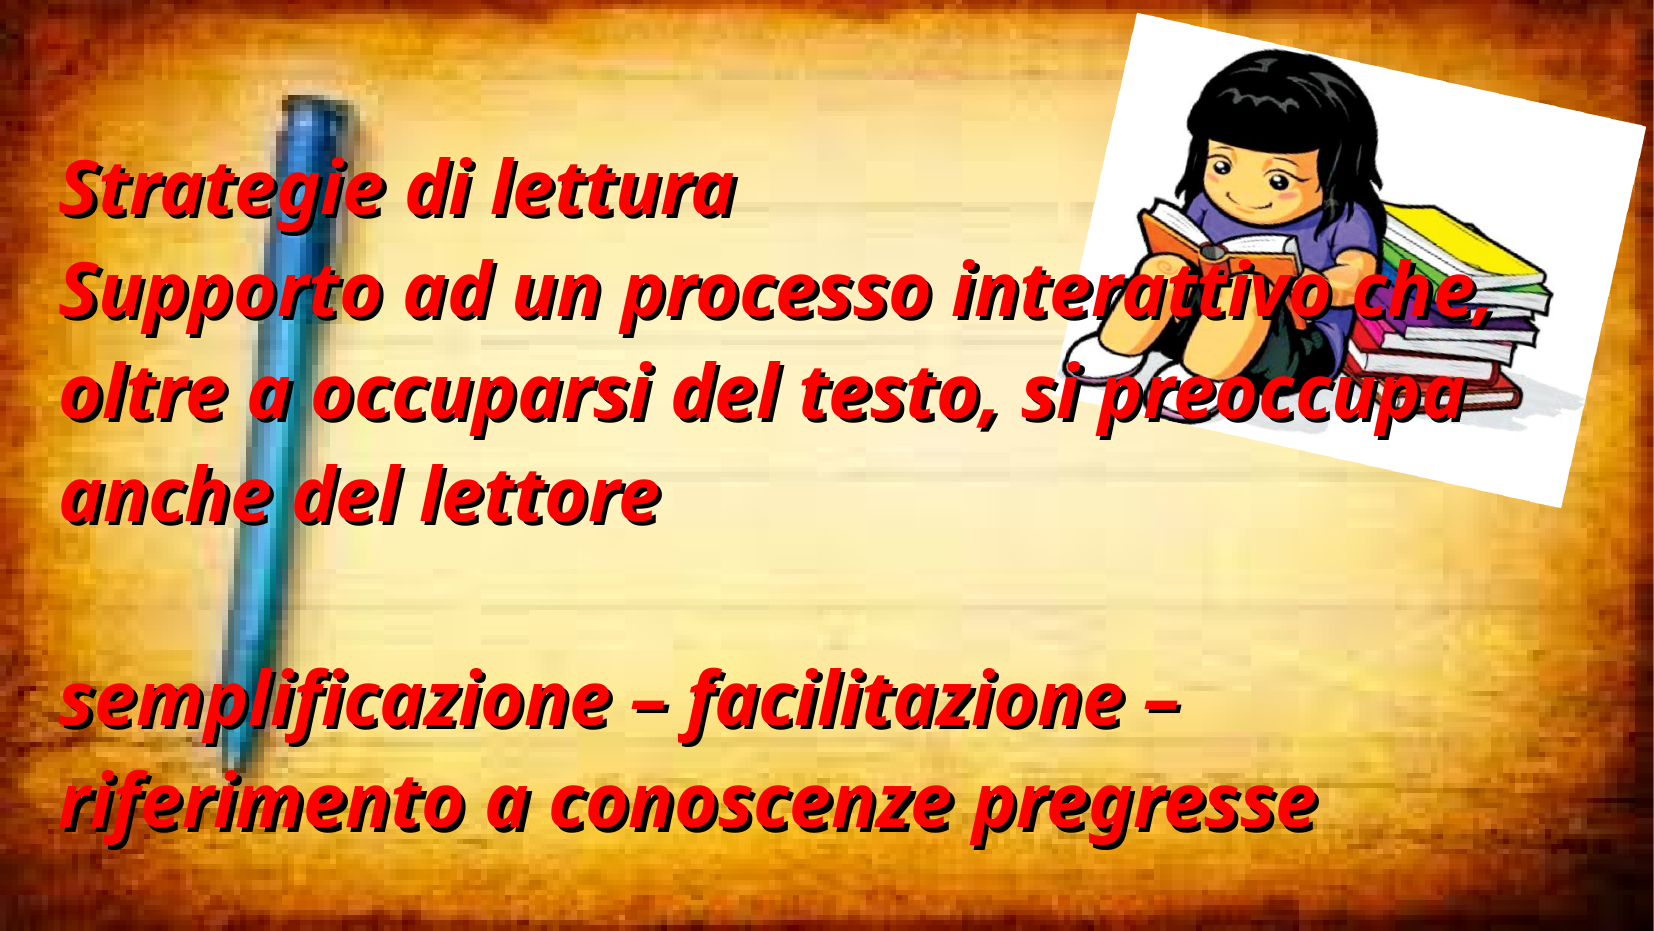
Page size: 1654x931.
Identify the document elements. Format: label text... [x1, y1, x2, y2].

subtitle Strategie di lettura Supporto ad un processo interattivo che, oltre a occuparsi del testo, si preoccupa anche del lettore semplificazione – facilitazione – riferimento a conoscenze pregresse [59, 121, 1548, 863]
picture [0, 0, 1654, 931]
